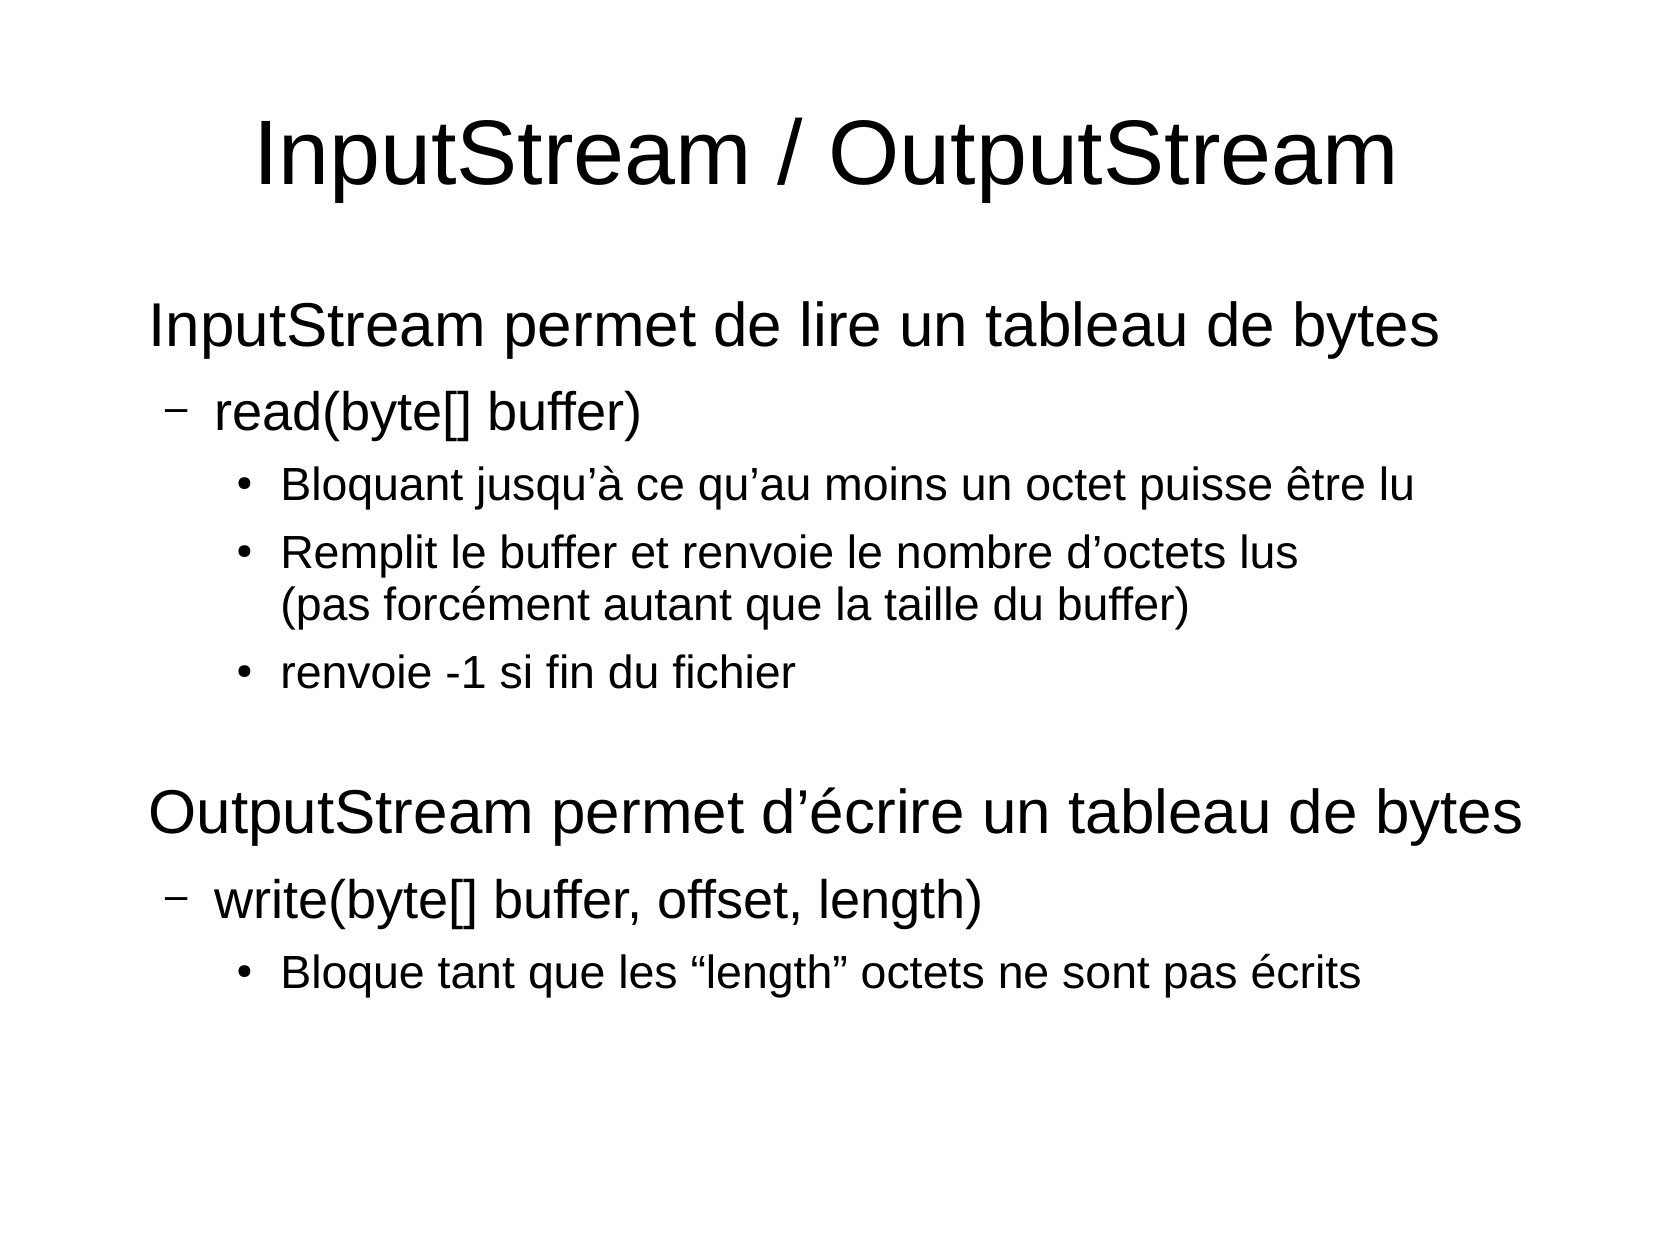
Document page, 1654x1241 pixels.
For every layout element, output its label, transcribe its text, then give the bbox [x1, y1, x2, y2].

title InputStream / OutputStream [82, 49, 1571, 257]
list InputStream permet de lire un tableau de bytes read(byte[] buffer) Bloquant jusqu’à ce qu’au moins un octet puisse être lu Remplit le buffer et renvoie le nombre d’octets lus (pas forcément autant que la taille du buffer) renvoie -1 si fin du fichier OutputStream permet d’écrire un tableau de bytes write(byte[] buffer, offset, length) Bloque tant que les “length” octets ne sont pas écrits [82, 290, 1571, 1010]
